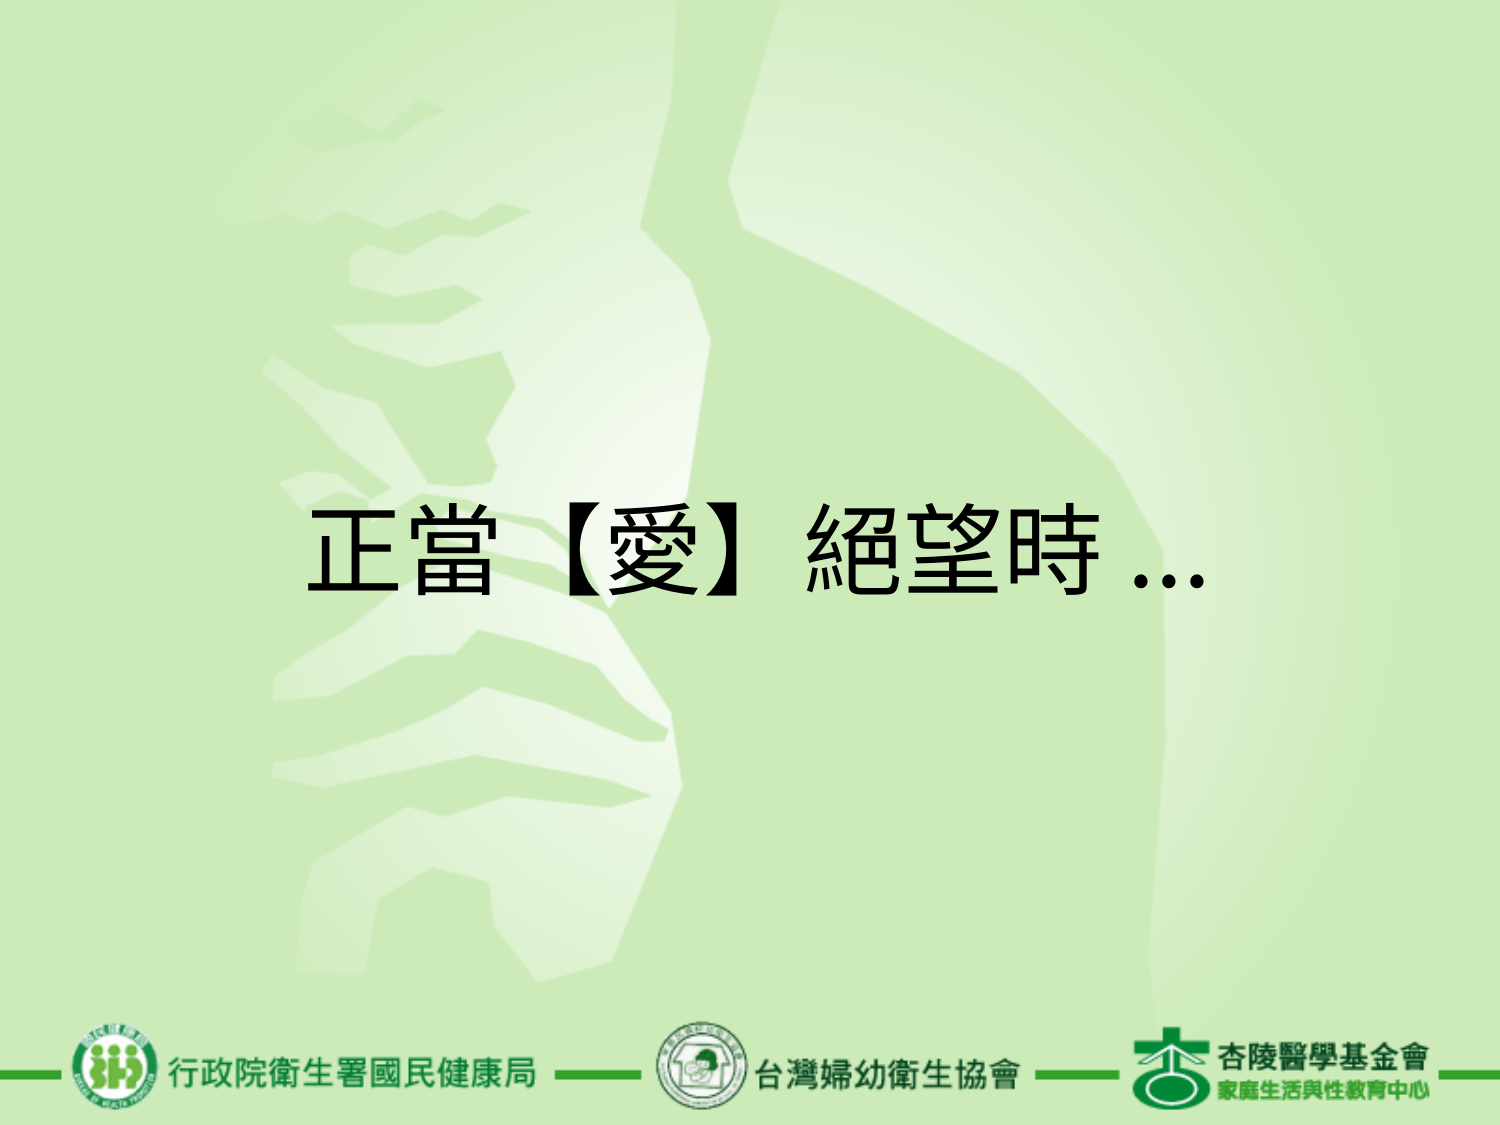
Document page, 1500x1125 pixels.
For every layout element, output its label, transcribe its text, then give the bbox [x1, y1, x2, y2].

picture [0, 0, 1500, 1125]
text_box 正當【愛】絕望時... [289, 479, 1282, 616]
